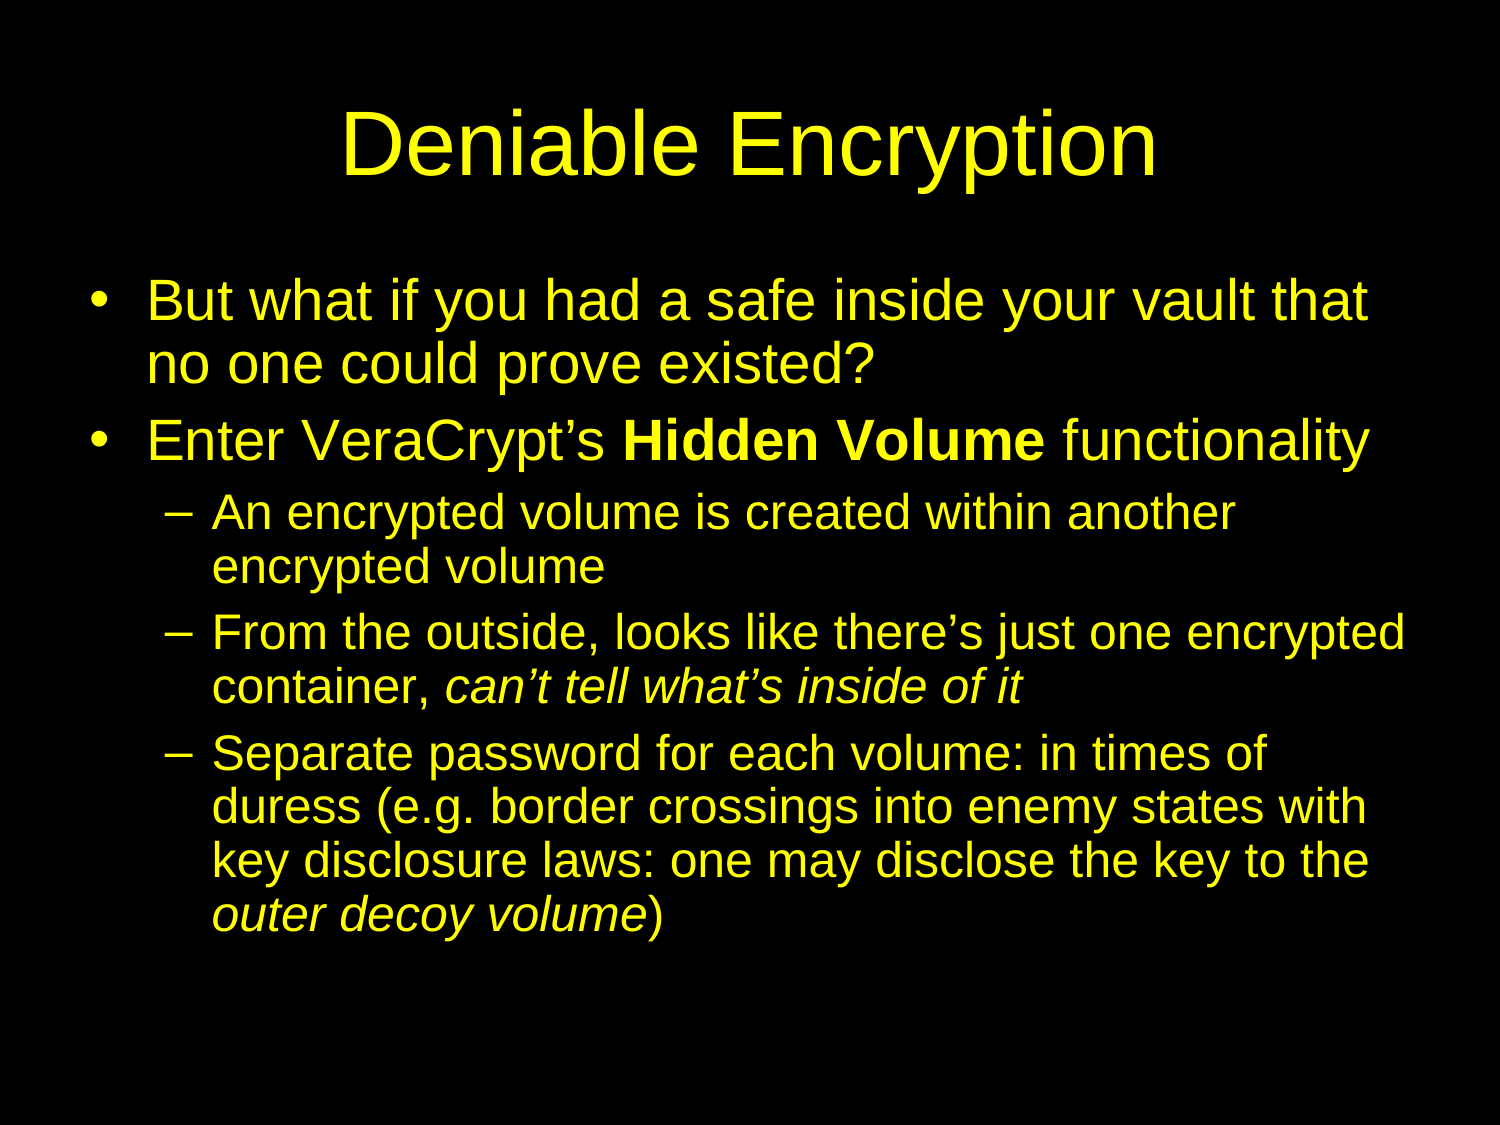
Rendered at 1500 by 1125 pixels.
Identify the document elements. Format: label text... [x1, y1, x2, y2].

list But what if you had a safe inside your vault that no one could prove existed? Enter VeraCrypt’s Hidden Volume functionality An encrypted volume is created within another encrypted volume From the outside, looks like there’s just one encrypted container, can’t tell what’s inside of it Separate password for each volume: in times of duress (e.g. border crossings into enemy states with key disclosure laws: one may disclose the key to the outer decoy volume) [75, 262, 1426, 1006]
title Deniable Encryption [75, 45, 1426, 233]
